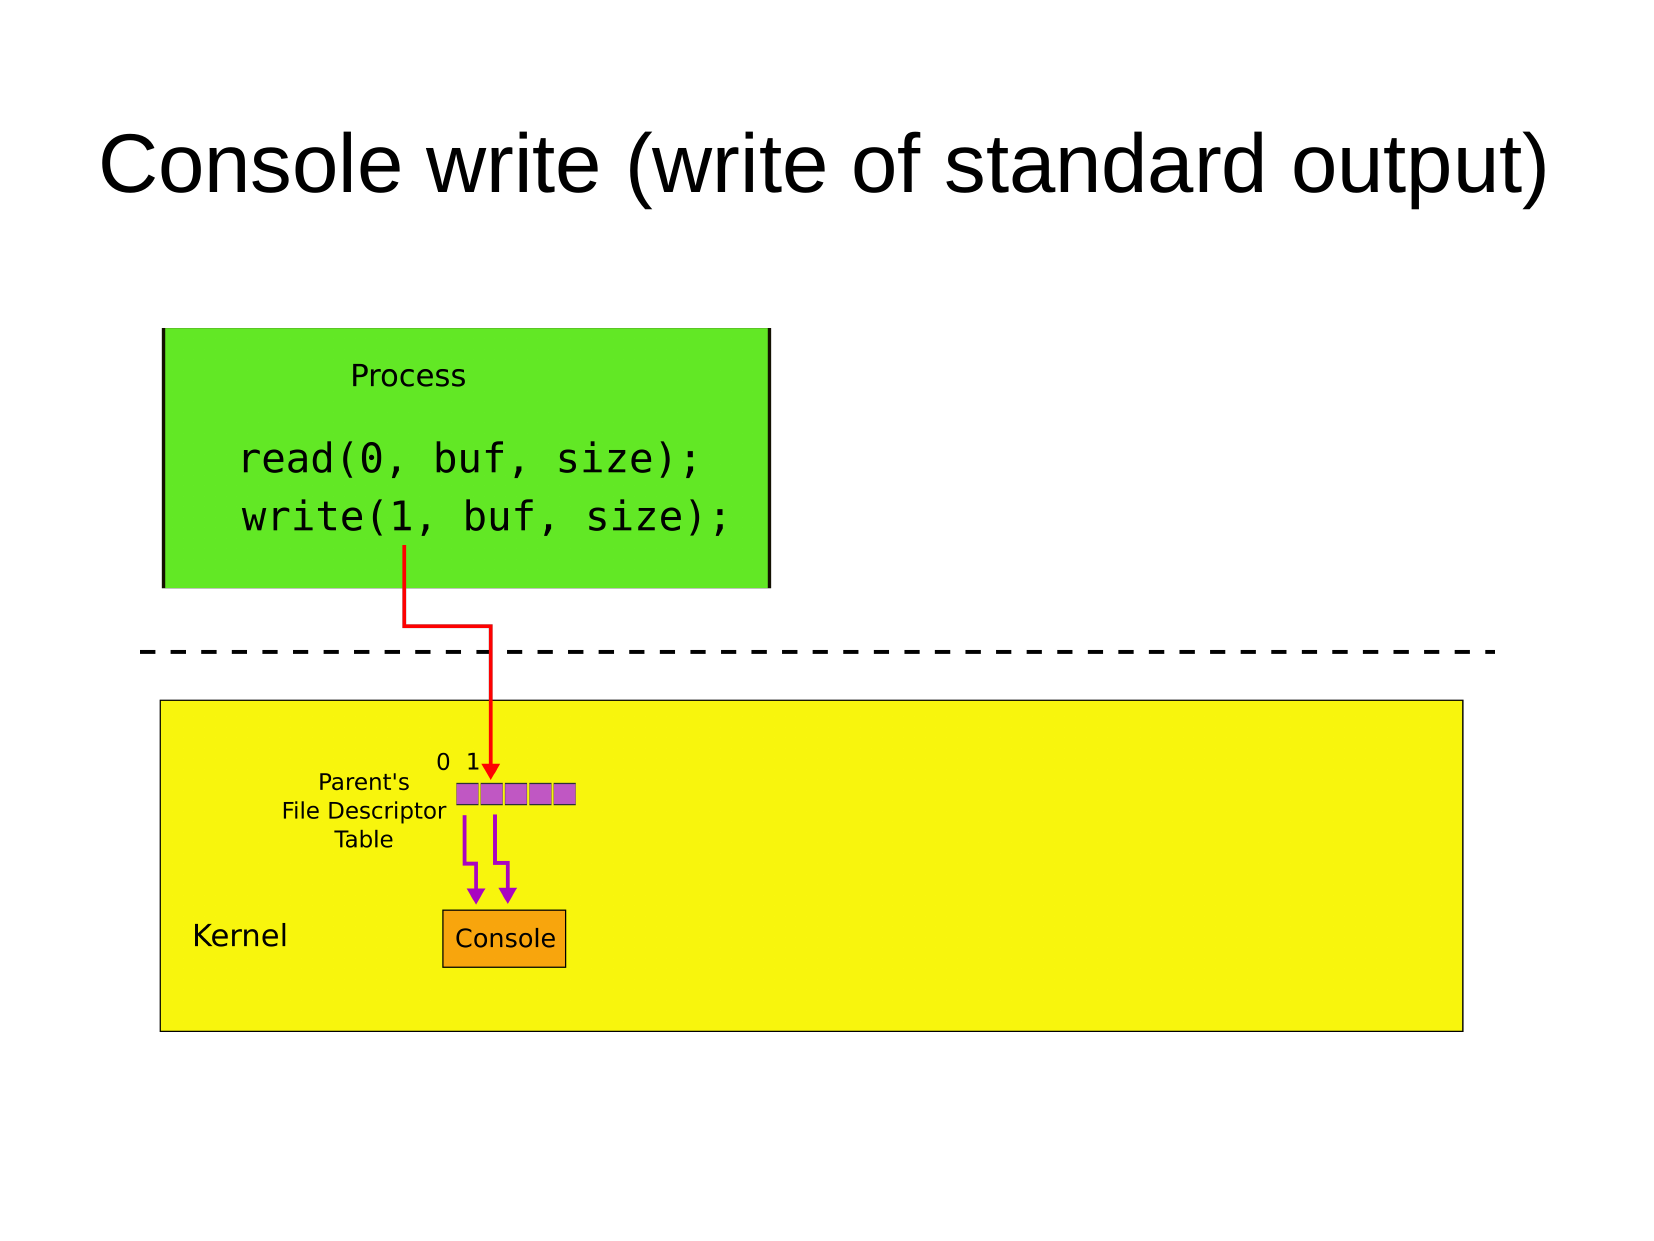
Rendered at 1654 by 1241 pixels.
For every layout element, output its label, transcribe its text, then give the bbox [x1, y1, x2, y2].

title Console write (write of standard output) [75, 55, 1575, 263]
picture [140, 328, 1495, 1032]
